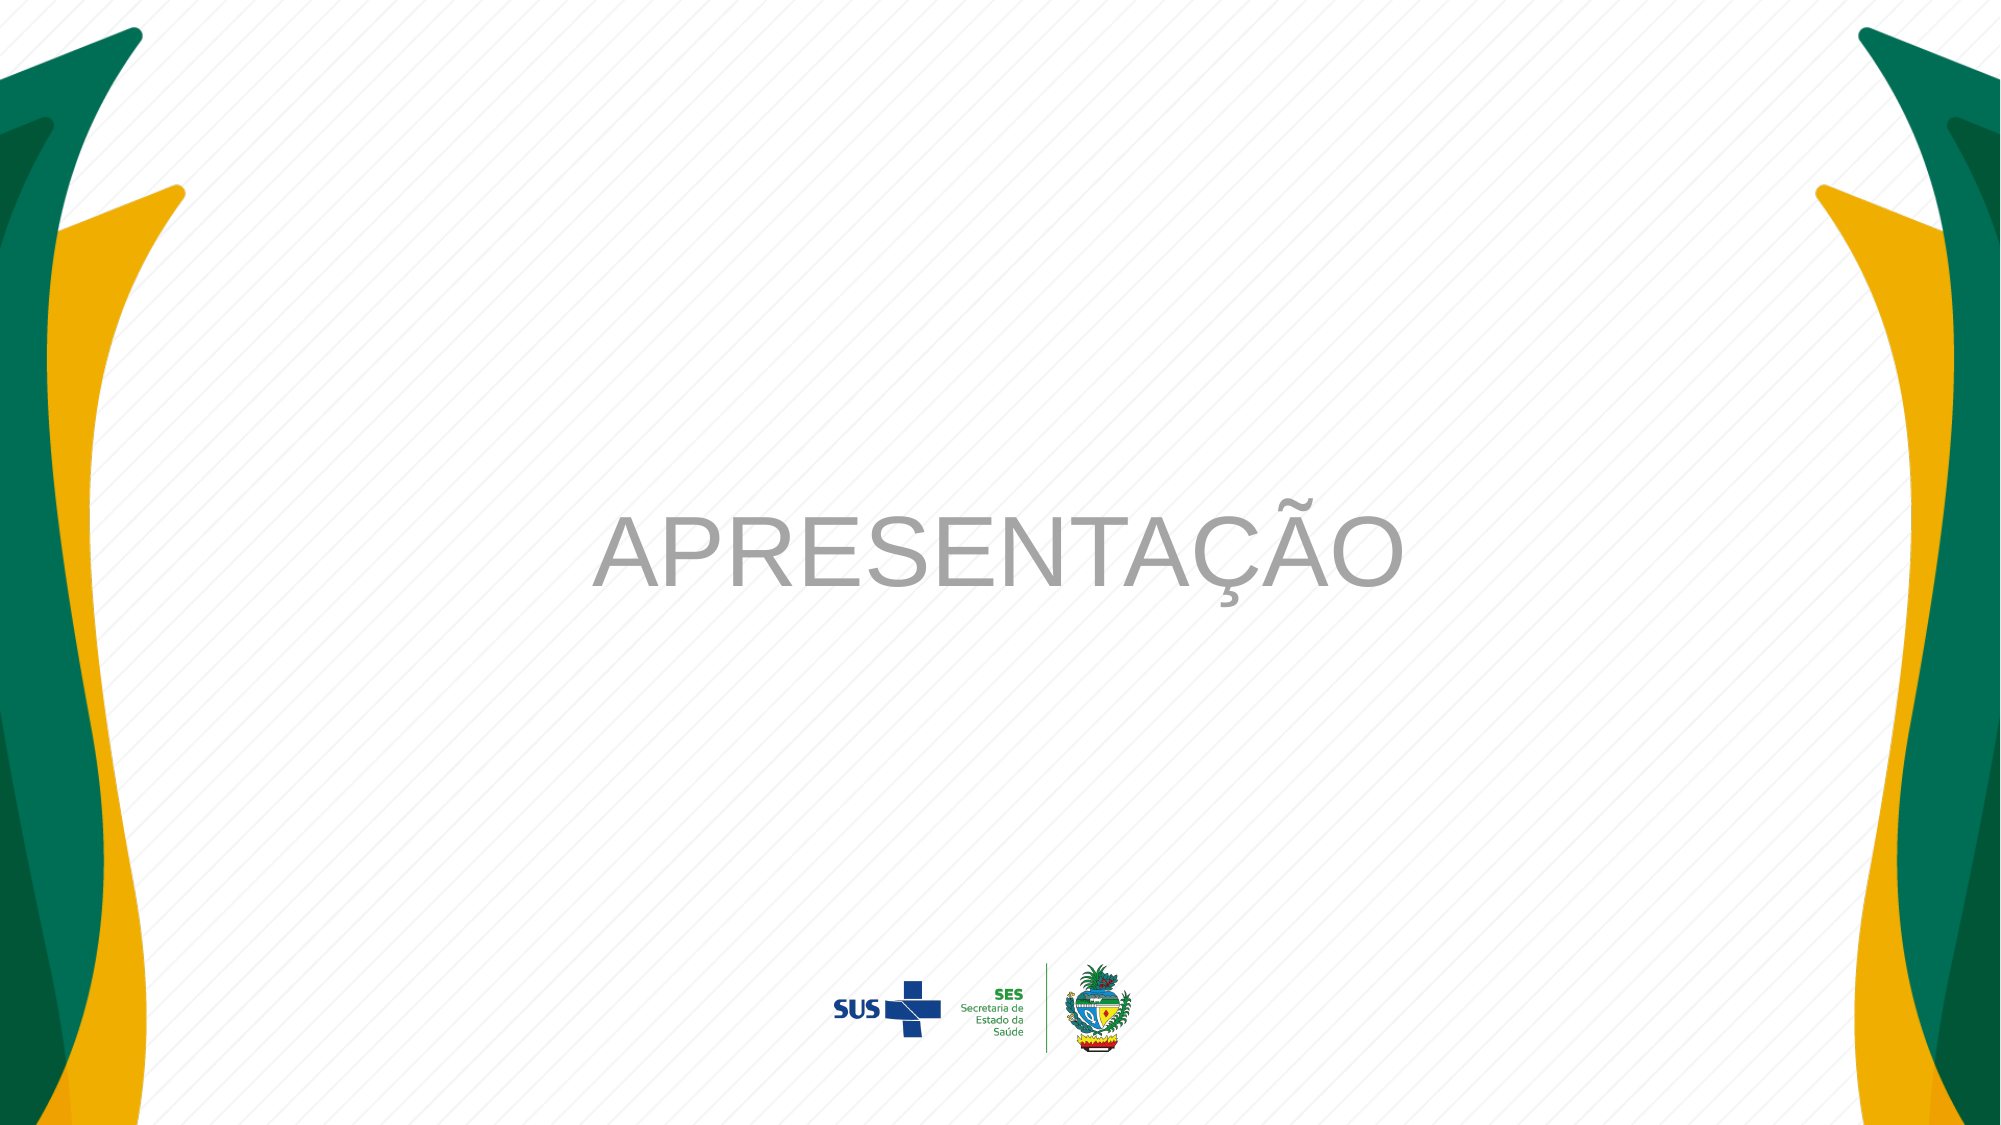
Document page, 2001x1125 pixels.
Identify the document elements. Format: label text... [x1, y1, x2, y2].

picture [0, 0, 2001, 1125]
text_box APRESENTAÇÃO [545, 478, 1455, 614]
